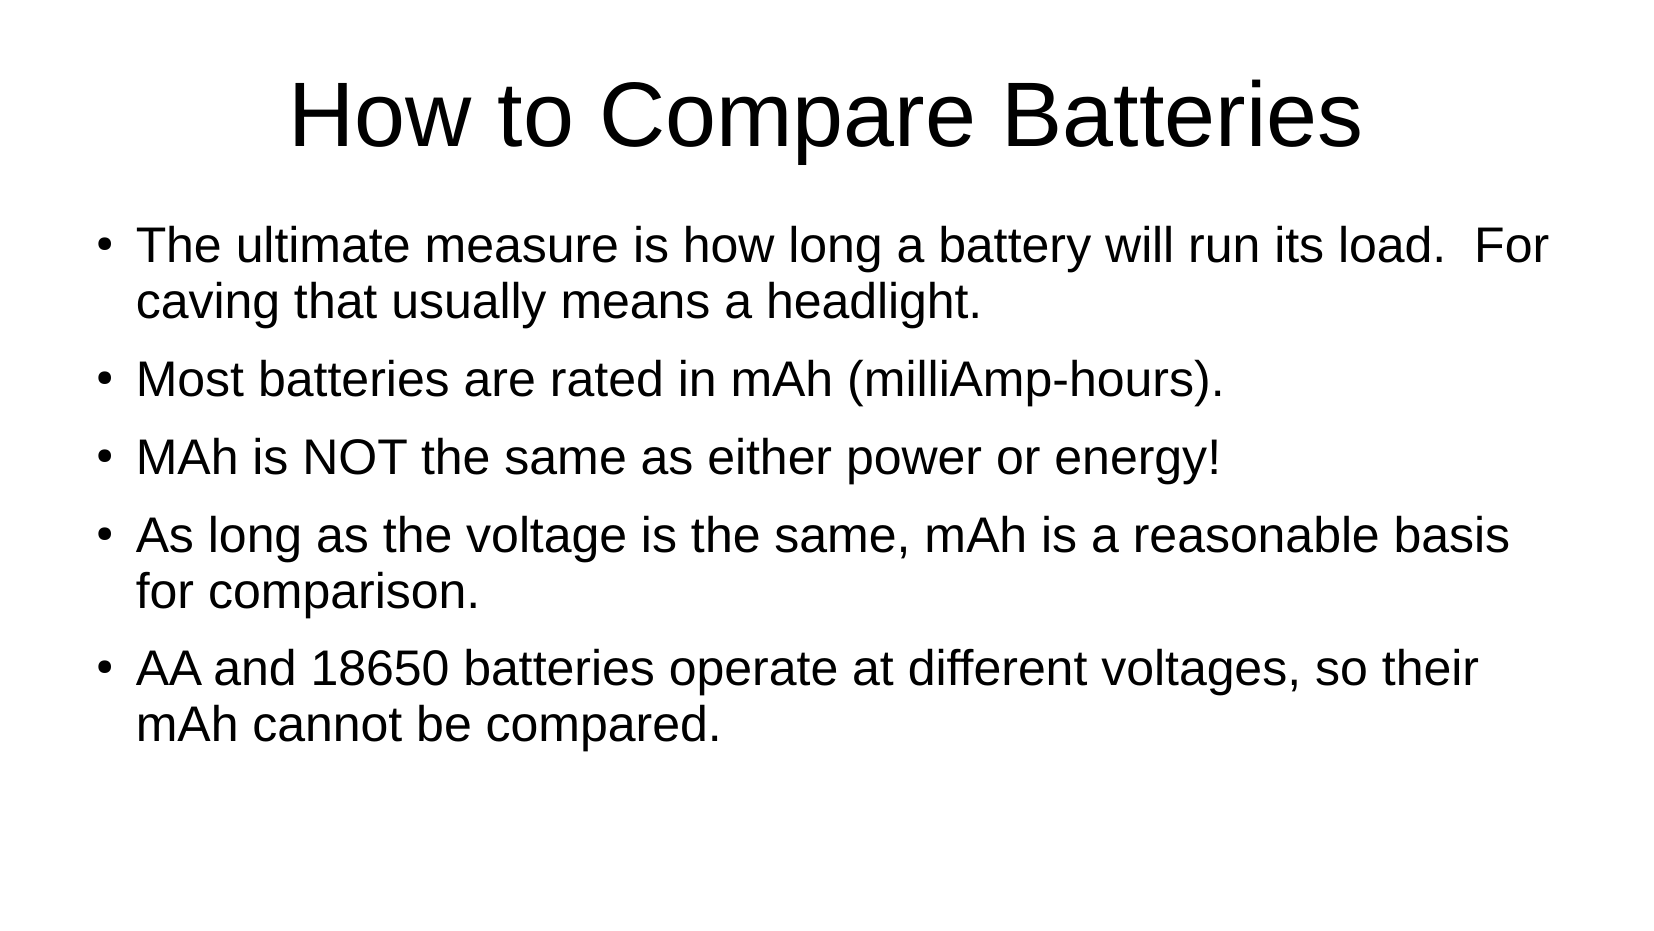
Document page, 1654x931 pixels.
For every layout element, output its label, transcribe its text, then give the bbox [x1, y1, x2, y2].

list The ultimate measure is how long a battery will run its load. For caving that usually means a headlight. Most batteries are rated in mAh (milliAmp-hours). MAh is NOT the same as either power or energy! As long as the voltage is the same, mAh is a reasonable basis for comparison. AA and 18650 batteries operate at different voltages, so their mAh cannot be compared. [82, 217, 1571, 758]
title How to Compare Batteries [82, 37, 1571, 193]
